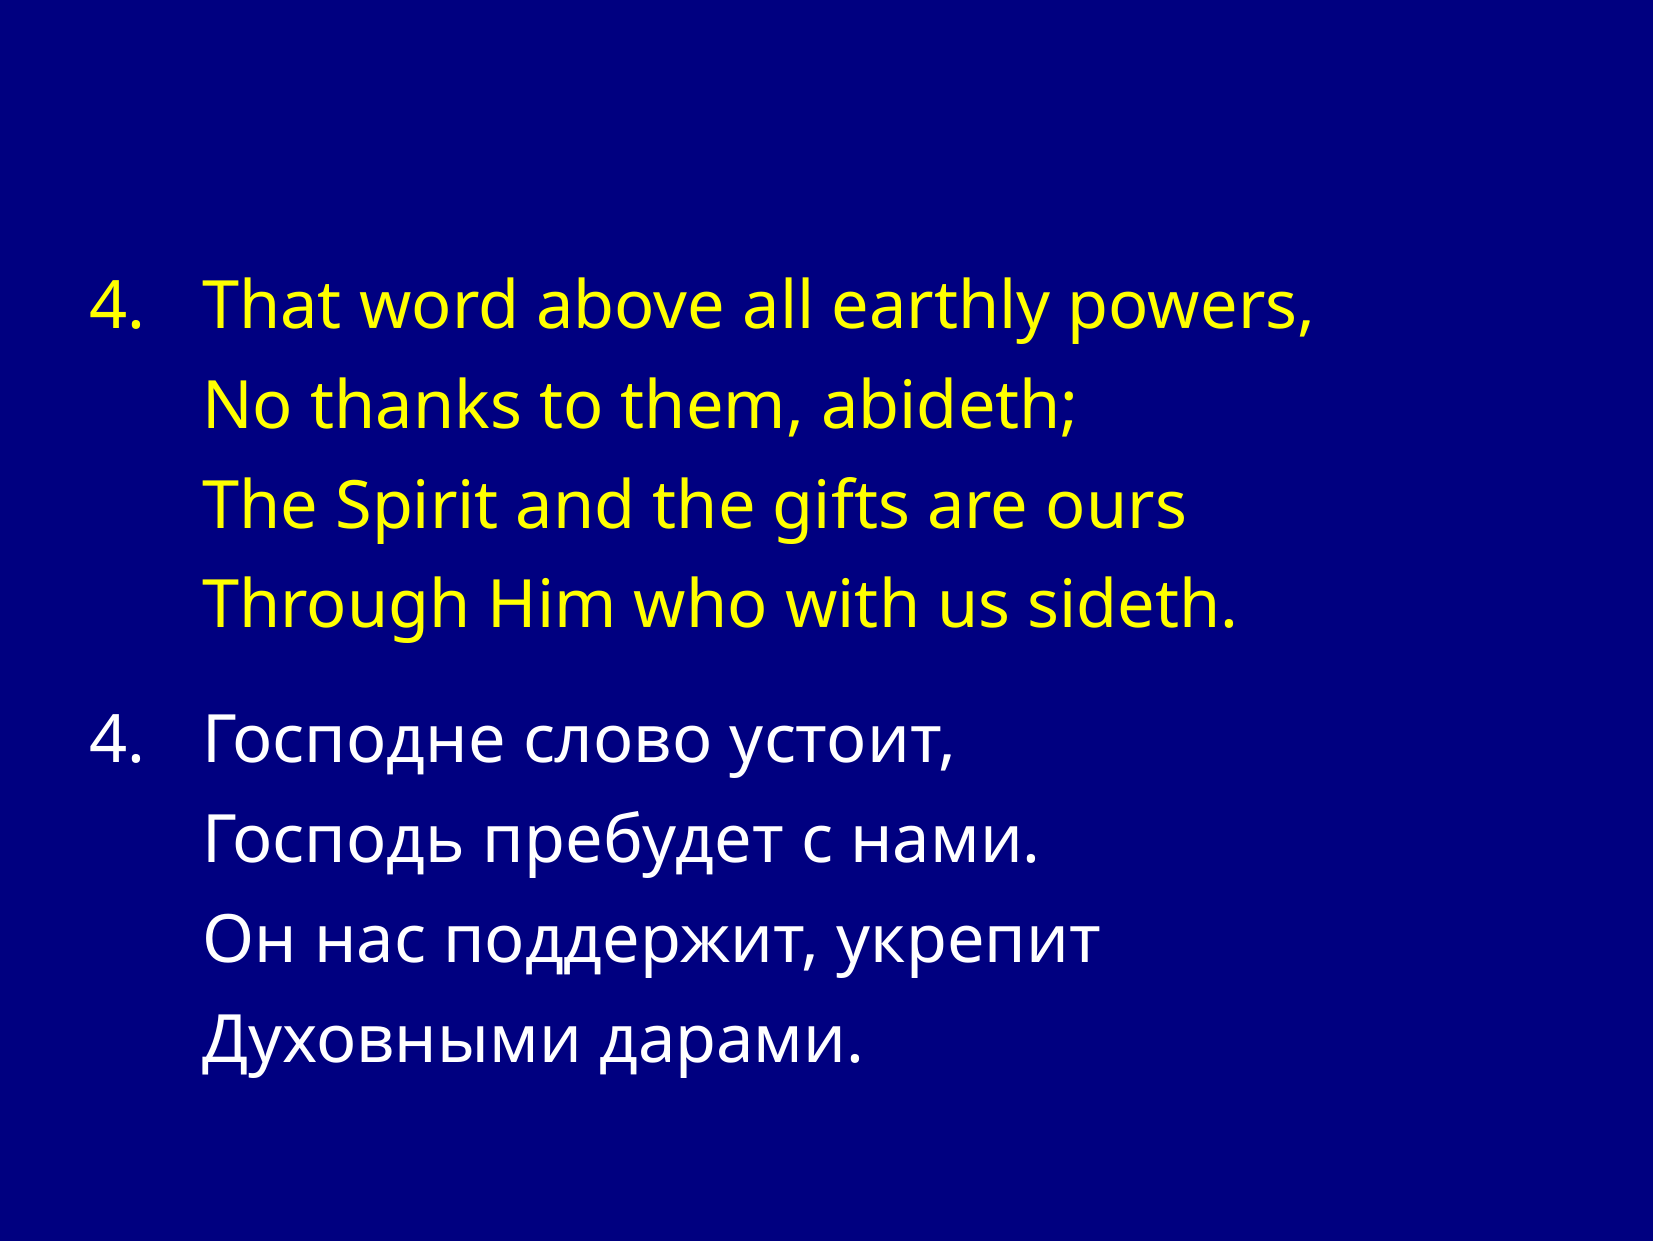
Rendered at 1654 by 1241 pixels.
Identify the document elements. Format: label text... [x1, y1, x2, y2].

text_box 4. That word above all earthly powers, No thanks to them, abideth; The Spirit and the gifts are ours Through Him who with us sideth. [75, 150, 1576, 638]
text_box 4. Господне слово устоит, Господь пребудет с нами. Он нас поддержит, укрепит Духовными дарами. [75, 675, 1576, 1163]
